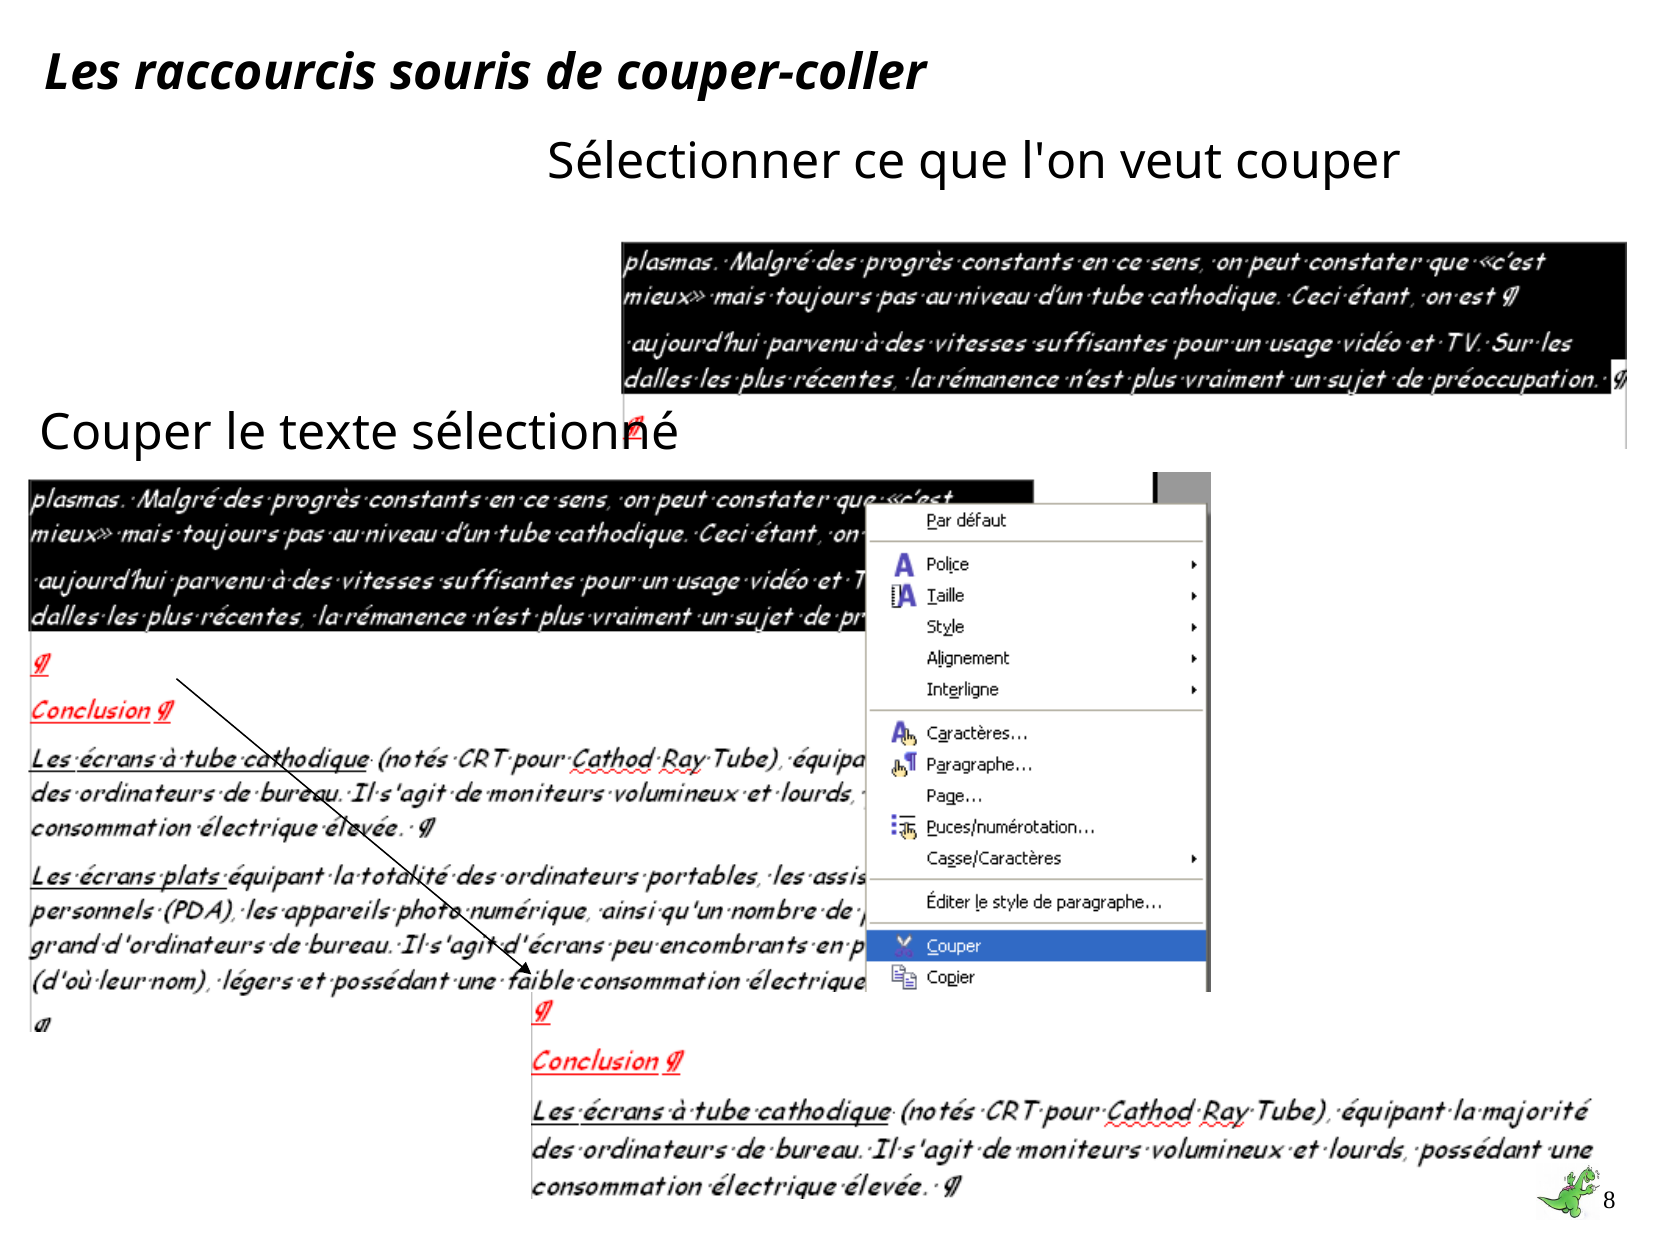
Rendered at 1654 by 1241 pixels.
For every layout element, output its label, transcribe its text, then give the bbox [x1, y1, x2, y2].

text_box Les raccourcis souris de couper-coller [29, 59, 1418, 130]
text_box Couper le texte sélectionné [0, 418, 1188, 491]
text_box 8 [1603, 1186, 1632, 1214]
picture [24, 472, 1600, 1220]
text_box Sélectionner ce que l'on veut couper [147, 147, 1654, 219]
picture [620, 236, 1627, 449]
